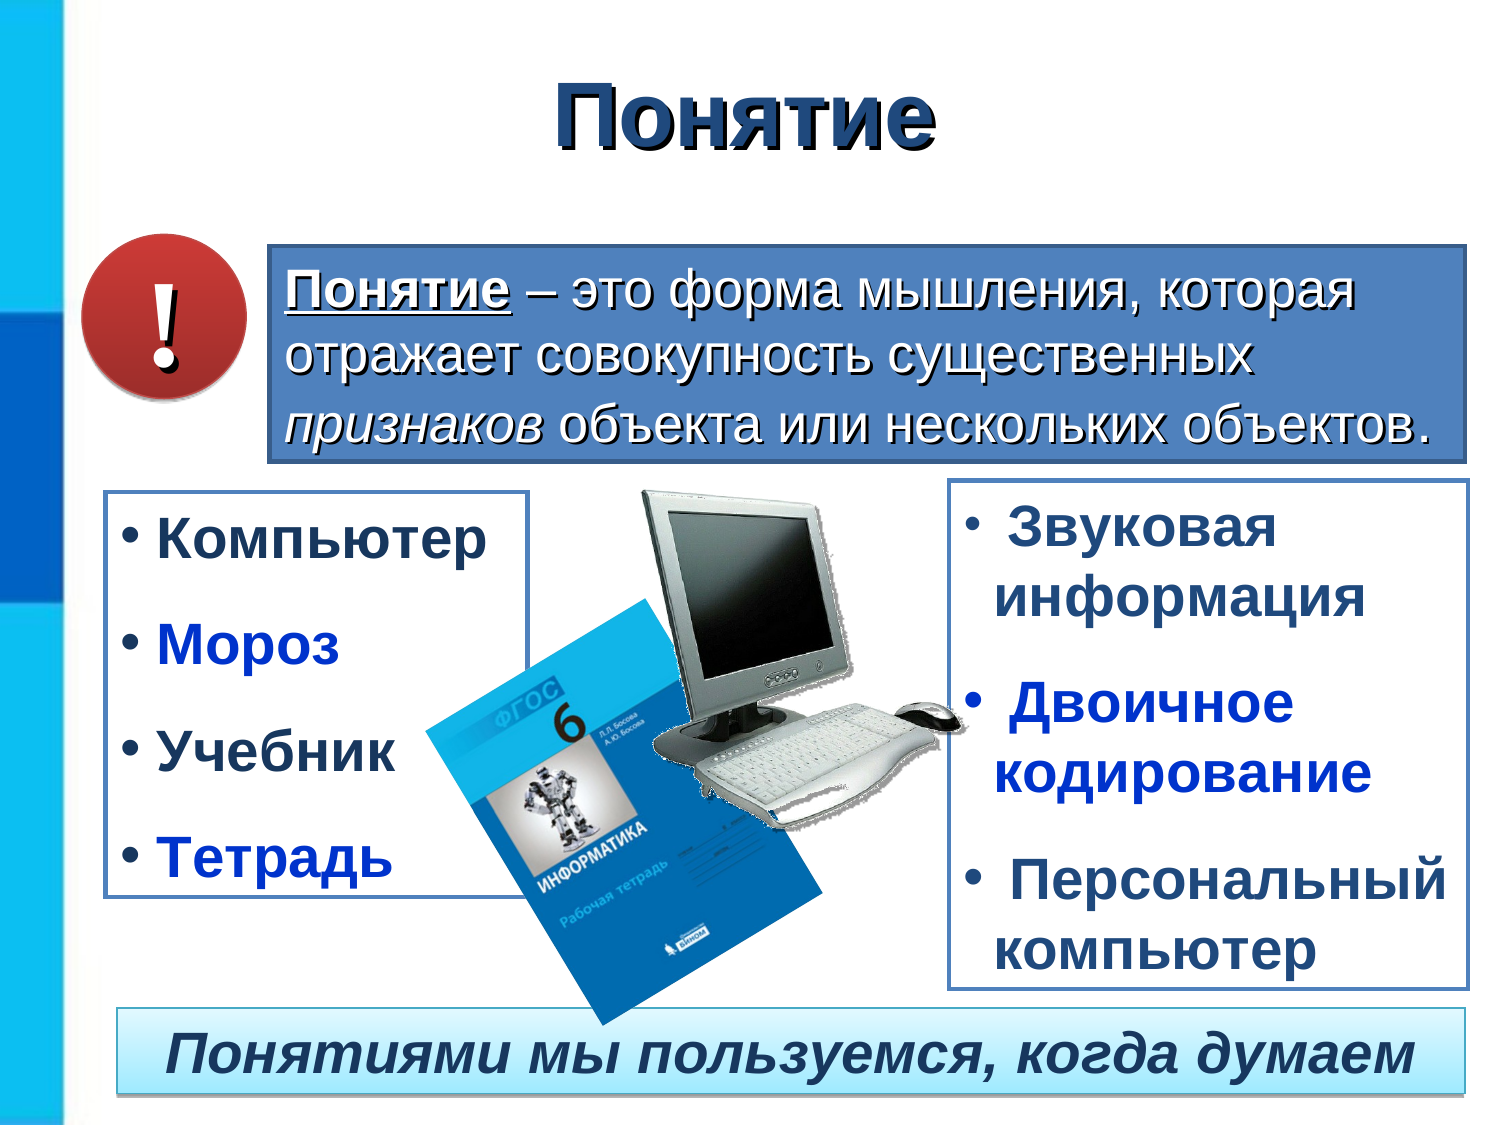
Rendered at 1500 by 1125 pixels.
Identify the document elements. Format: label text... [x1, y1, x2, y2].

text_box Понятие [35, 46, 1454, 173]
text_box Понятиями мы пользуемся, когда думаем [117, 1007, 1465, 1094]
text_box ! [82, 234, 247, 399]
text_box Понятие – это форма мышления, которая отражает совокупность существенных признаков объекта или нескольких объектов. [269, 246, 1465, 462]
text_box Звуковая информация Двоичное кодирование Персональный компьютер [949, 480, 1468, 989]
text_box Компьютер Мороз Учебник Тетрадь [105, 492, 528, 897]
picture [0, 0, 1500, 1125]
